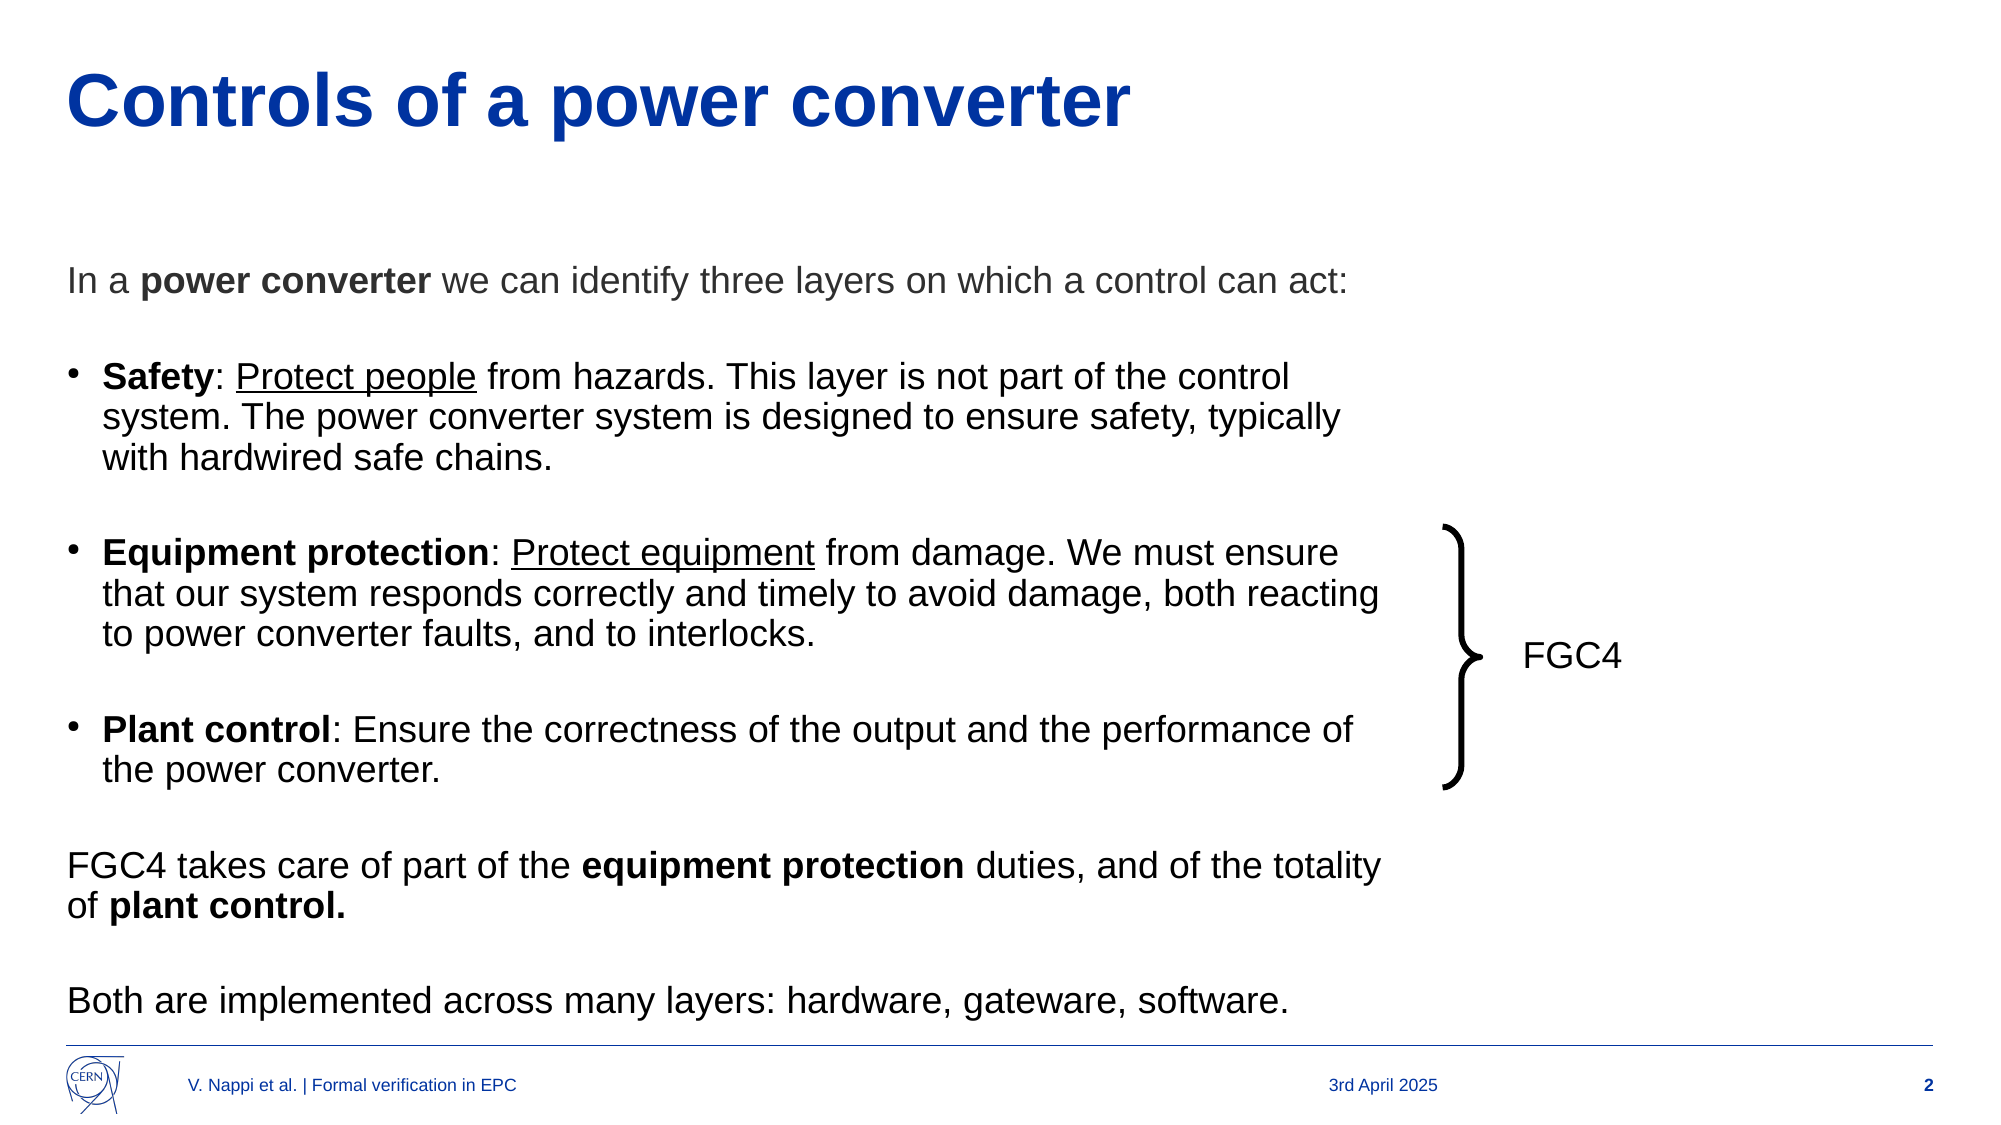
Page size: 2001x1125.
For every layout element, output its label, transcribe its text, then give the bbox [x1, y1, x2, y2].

list In a power converter we can identify three layers on which a control can act: Safety: Protect people from hazards. This layer is not part of the control system. The power converter system is designed to ensure safety, typically with hardwired safe chains. Equipment protection: Protect equipment from damage. We must ensure that our system responds correctly and timely to avoid damage, both reacting to power converter faults, and to interlocks. Plant control: Ensure the correctness of the output and the performance of the power converter. FGC4 takes care of part of the equipment protection duties, and of the totality of plant control. Both are implemented across many layers: hardware, gateware, software. [66, 261, 1388, 1018]
text_box FGC4 [1507, 617, 1696, 693]
title Controls of a power converter [66, 61, 1933, 237]
